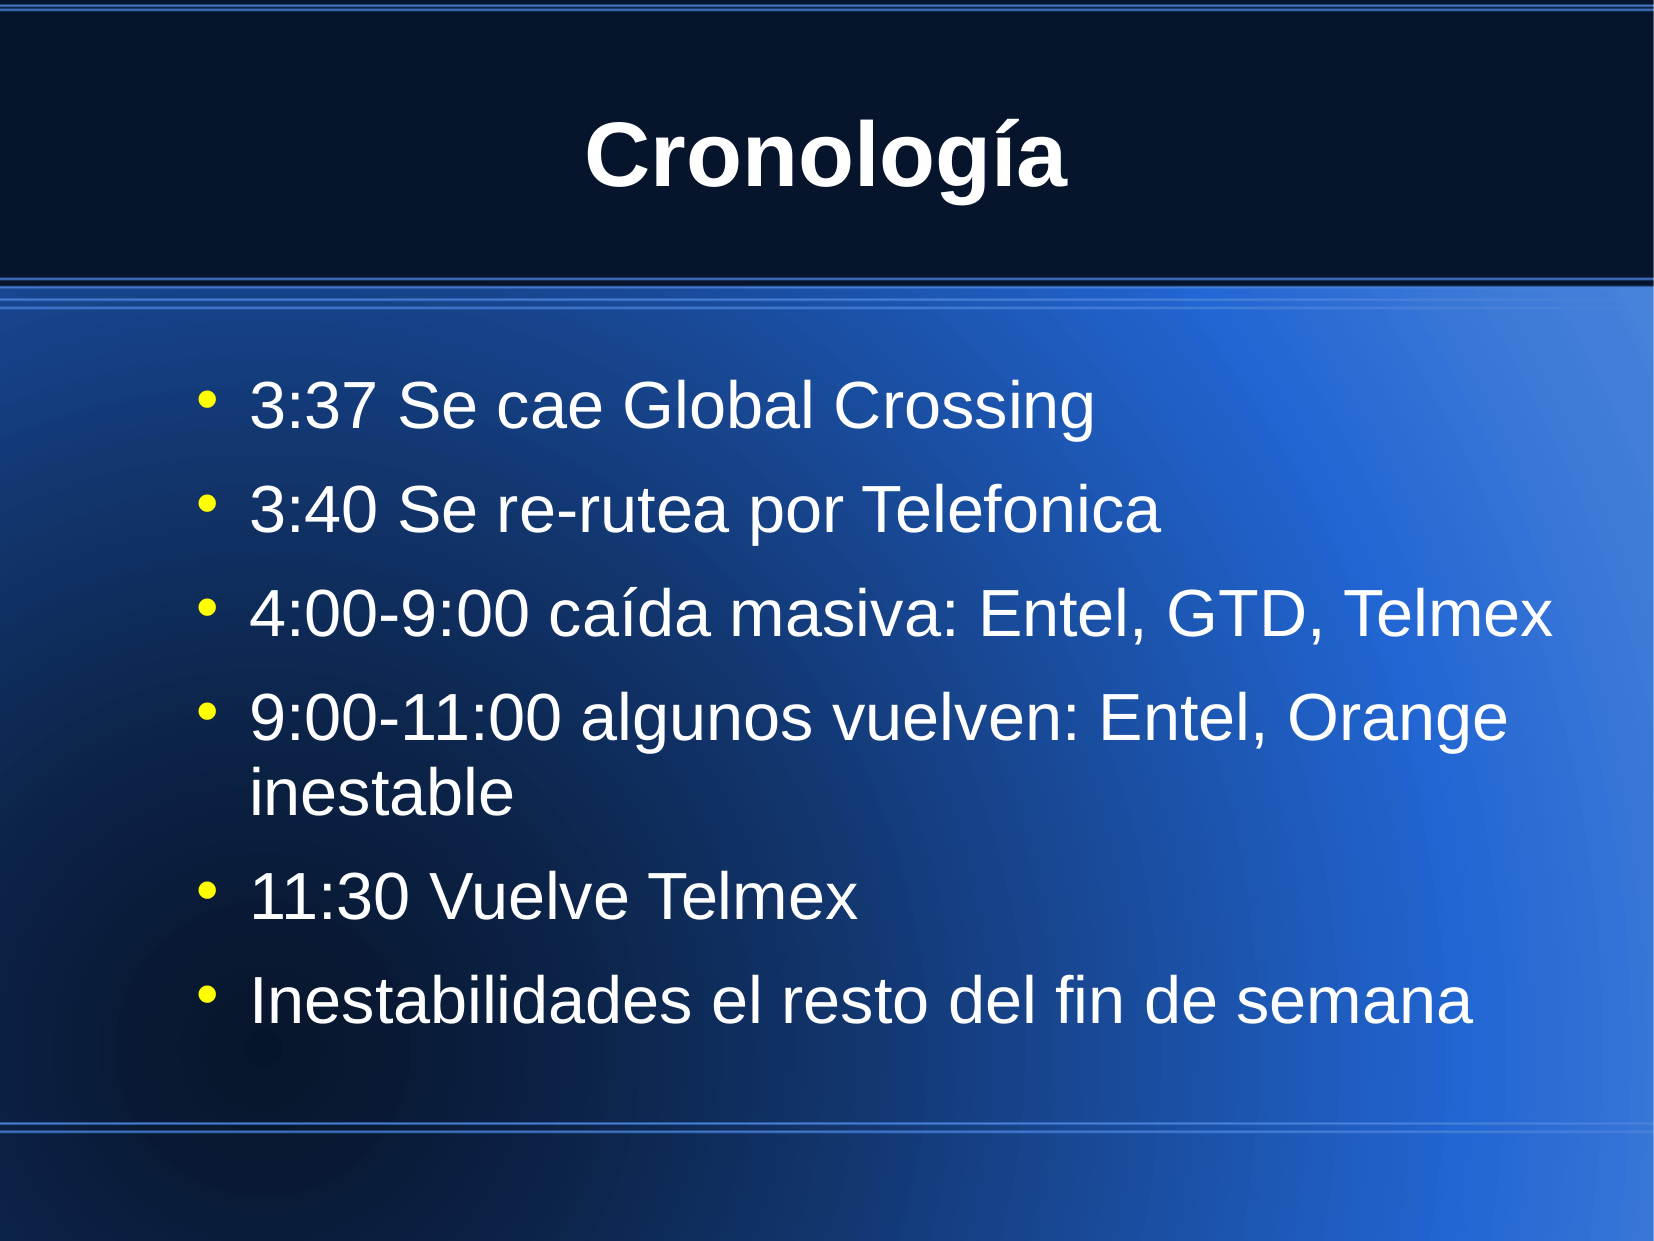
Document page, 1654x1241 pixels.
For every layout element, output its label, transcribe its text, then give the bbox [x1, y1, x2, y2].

title Cronología [82, 49, 1571, 257]
picture [0, 0, 1654, 1241]
list 3:37 Se cae Global Crossing 3:40 Se re-rutea por Telefonica 4:00-9:00 caída masiva: Entel, GTD, Telmex 9:00-11:00 algunos vuelven: Entel, Orange inestable 11:30 Vuelve Telmex Inestabilidades el resto del fin de semana [178, 364, 1570, 1147]
